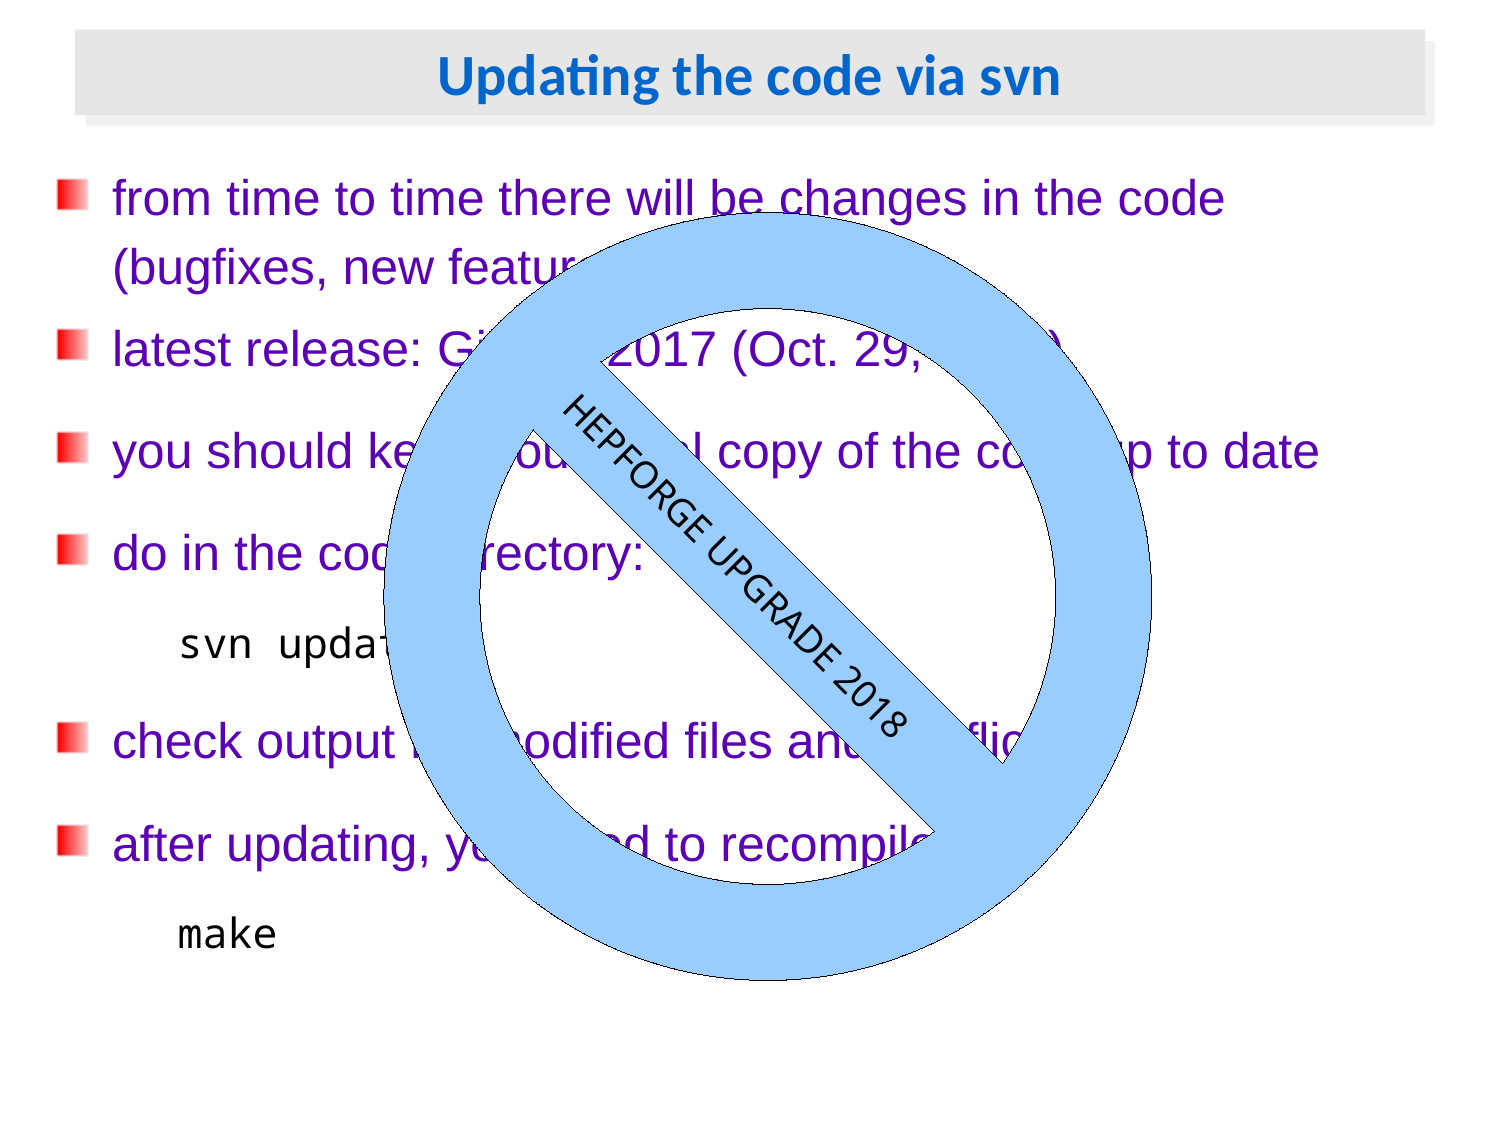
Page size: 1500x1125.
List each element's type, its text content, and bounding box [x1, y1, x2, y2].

text_box HEPFORGE UPGRADE 2018 [477, 368, 1000, 891]
title Updating the code via svn [75, 29, 1426, 116]
text_box [383, 212, 1152, 981]
list from time to time there will be changes in the code (bugfixes, new features, …) latest release: GiBUU 2017 (Oct. 29, 2017) you should keep your local copy of the code up to date do in the code directory: svn update check output for modified files and conflicts after updating, you need to recompile make [41, 148, 1459, 1093]
